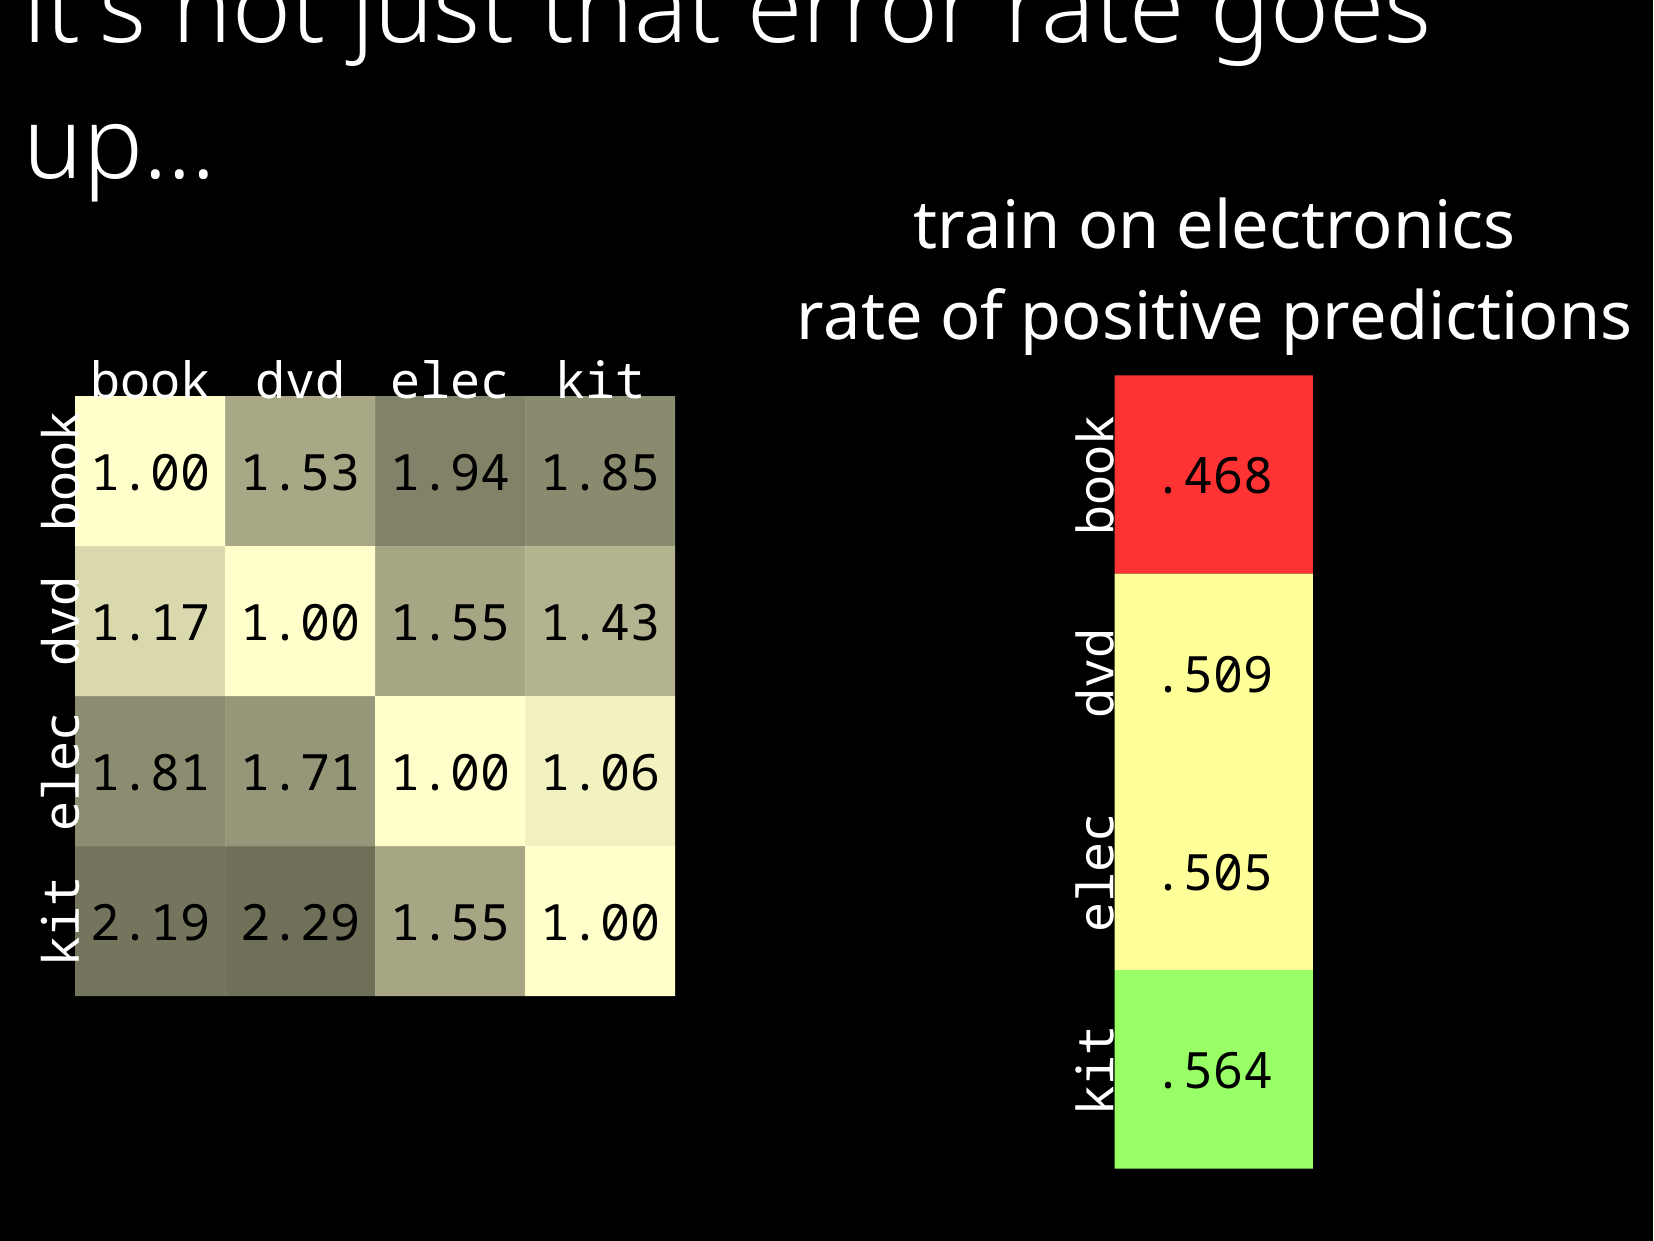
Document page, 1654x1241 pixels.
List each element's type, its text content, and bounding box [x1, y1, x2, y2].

text_box 1.85 [525, 412, 676, 546]
text_box elec [375, 346, 525, 412]
text_box .509 [1137, 573, 1313, 772]
text_box 1.00 [93, 412, 226, 547]
title it's not just that error rate goes up... [23, 5, 1622, 139]
text_box 1.94 [375, 412, 525, 546]
text_box book [1051, 376, 1137, 574]
text_box kit [27, 846, 93, 997]
text_box dvd [1051, 574, 1137, 772]
text_box 1.55 [375, 847, 525, 997]
text_box dvd [27, 546, 93, 696]
text_box kit [1051, 971, 1137, 1170]
text_box .468 [1114, 375, 1313, 573]
text_box .505 [1137, 772, 1313, 970]
text_box dvd [225, 346, 375, 412]
text_box elec [27, 696, 93, 846]
text_box 2.29 [225, 846, 375, 997]
text_box kit [525, 346, 676, 412]
text_box 1.06 [526, 696, 676, 846]
text_box elec [1051, 772, 1137, 971]
text_box 1.53 [226, 412, 375, 546]
text_box book [27, 396, 93, 546]
text_box 1.17 [93, 547, 225, 696]
text_box 1.71 [225, 697, 375, 846]
text_box train on electronics rate of positive predictions [793, 177, 1637, 333]
text_box 1.43 [525, 546, 676, 696]
text_box 1.81 [93, 696, 225, 846]
text_box 1.00 [375, 696, 526, 847]
text_box 1.55 [376, 546, 525, 696]
text_box 1.00 [225, 546, 376, 697]
text_box .564 [1137, 970, 1313, 1169]
text_box 2.19 [93, 846, 225, 997]
text_box book [75, 346, 225, 412]
text_box 1.00 [525, 846, 676, 997]
